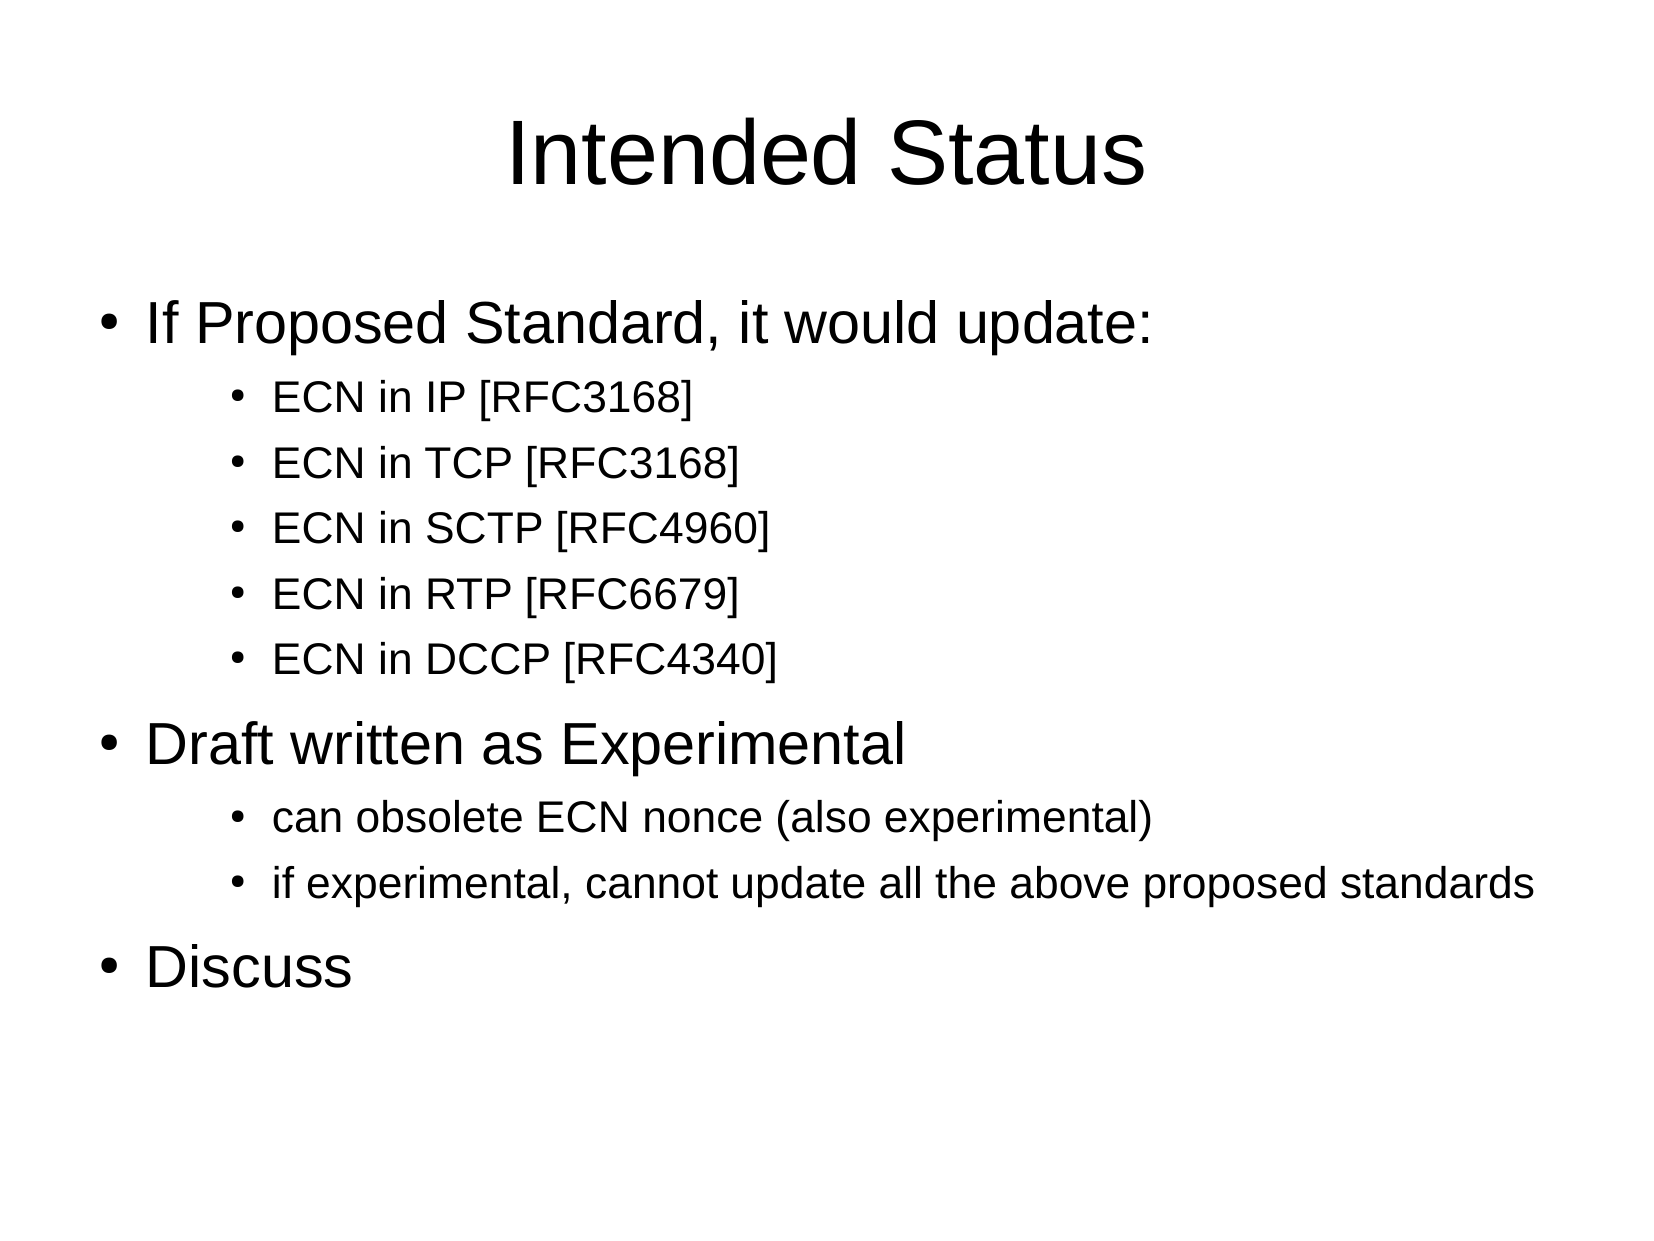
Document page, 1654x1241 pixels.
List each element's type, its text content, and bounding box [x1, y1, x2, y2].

list If Proposed Standard, it would update: ECN in IP [RFC3168] ECN in TCP [RFC3168] ECN in SCTP [RFC4960] ECN in RTP [RFC6679] ECN in DCCP [RFC4340] Draft written as Experimental can obsolete ECN nonce (also experimental) if experimental, cannot update all the above proposed standards Discuss [82, 290, 1571, 1010]
title Intended Status [82, 49, 1571, 257]
